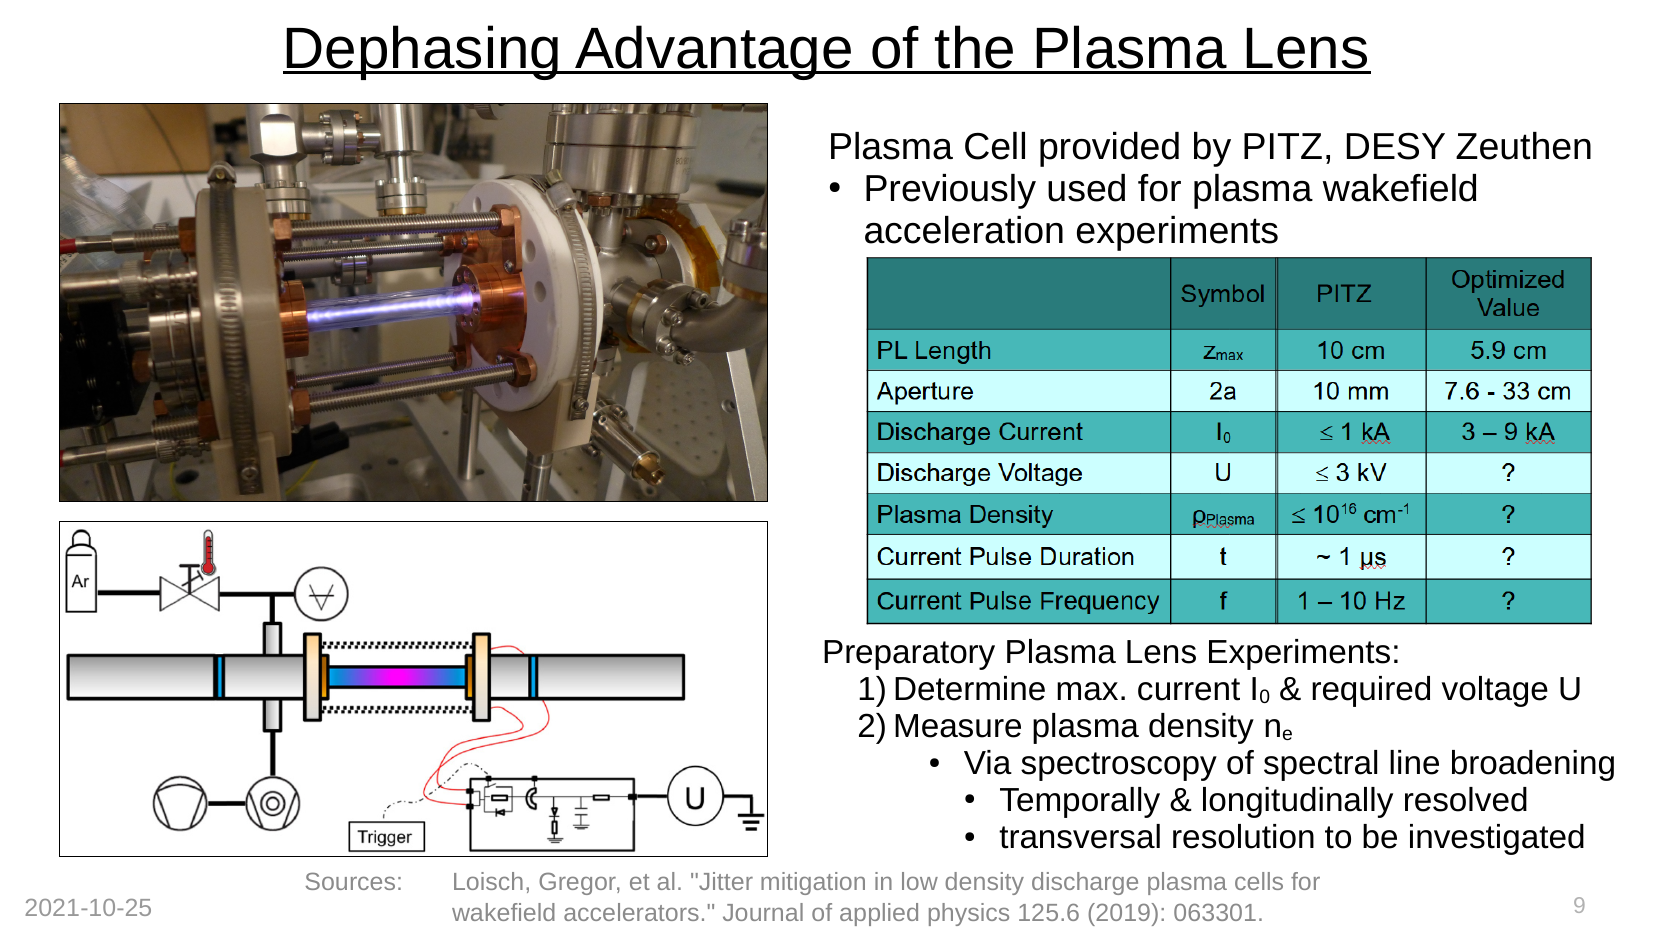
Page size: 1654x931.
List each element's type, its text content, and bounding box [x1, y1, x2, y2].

picture [59, 103, 768, 502]
text_box Dephasing Advantage of the Plasma Lens [213, 0, 1441, 90]
text_box Preparatory Plasma Lens Experiments: Determine max. current I0 & required voltage U Measure plasma density ne Via spectroscopy of spectral line broadening Temporally & longitudinally resolved transversal resolution to be investigated [807, 626, 1646, 869]
picture [59, 521, 768, 857]
text_box 2021-10-25 [0, 885, 178, 929]
text_box Sources: Loisch, Gregor, et al. "Jitter mitigation in low density discharge plasma cells for wakefield accelerators." Journal of applied physics 125.6 (2019): 063301. [289, 868, 1364, 918]
text_box <number> [1558, 885, 1654, 927]
text_box Plasma Cell provided by PITZ, DESY Zeuthen Previously used for plasma wakefield acceleration experiments [777, 118, 1635, 259]
picture [864, 253, 1595, 627]
